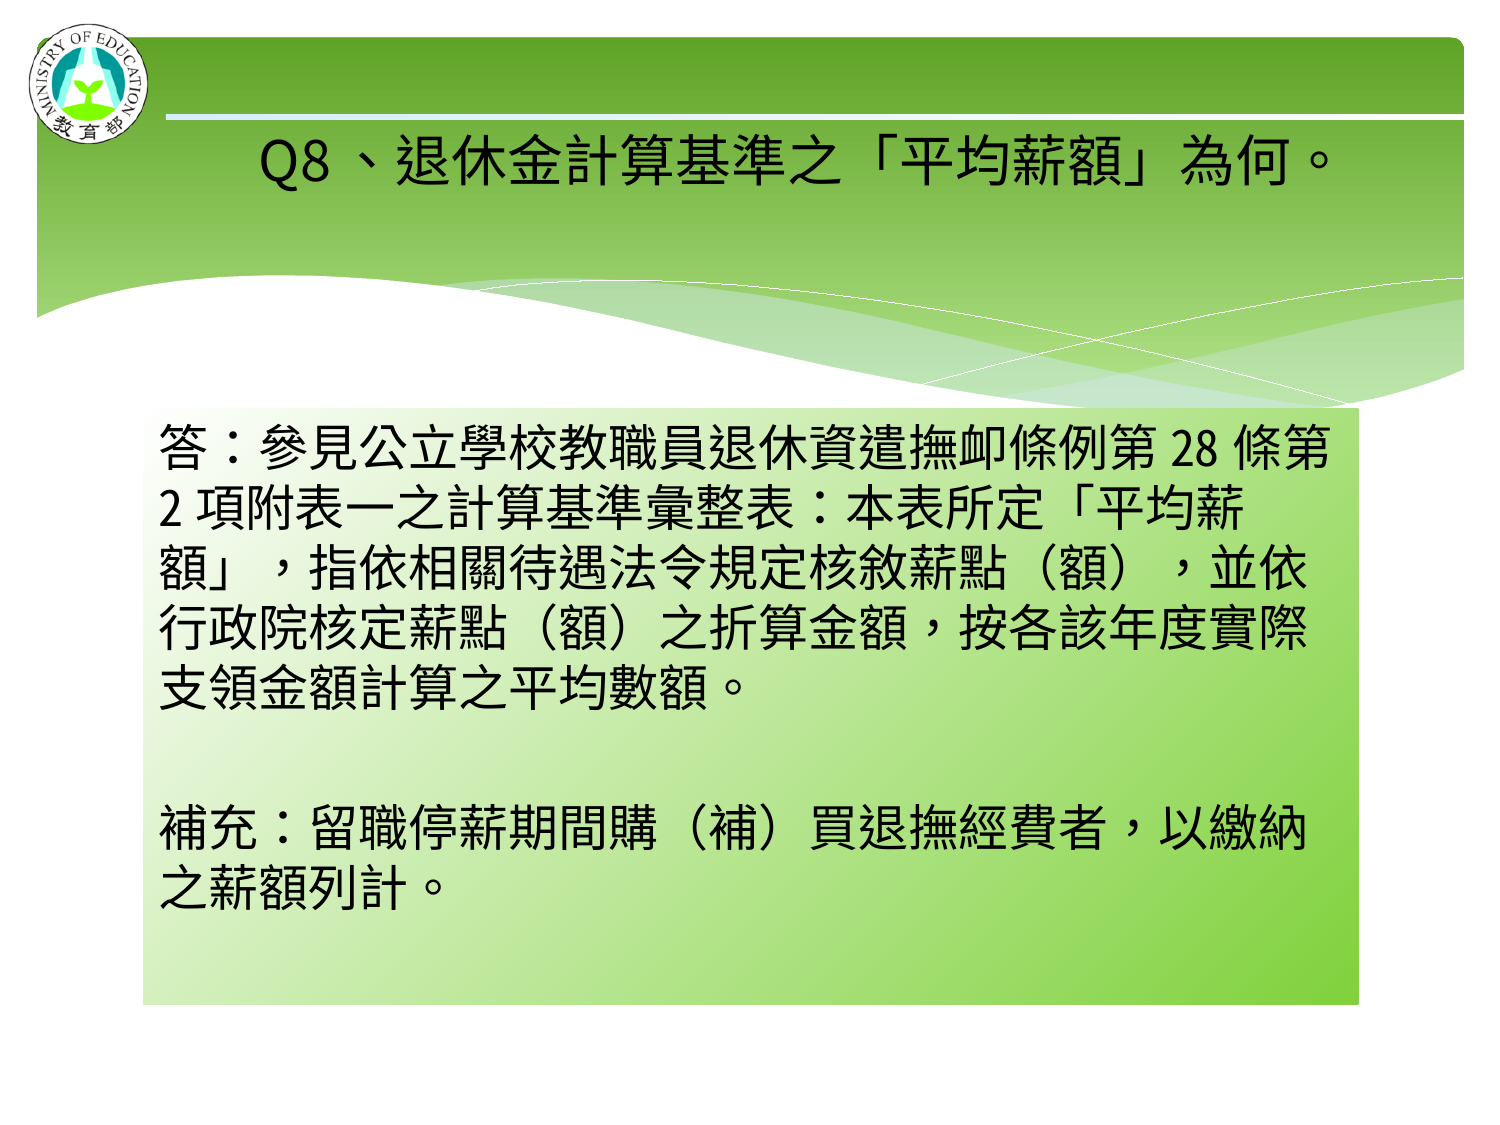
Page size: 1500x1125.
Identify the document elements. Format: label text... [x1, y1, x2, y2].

title Q8、退休金計算基準之「平均薪額」為何。 [218, 90, 1388, 296]
picture [27, 22, 149, 145]
list 答：參見公立學校教職員退休資遣撫卹條例第28條第2項附表一之計算基準彙整表：本表所定「平均薪額」，指依相關待遇法令規定核敘薪點（額），並依行政院核定薪點（額）之折算金額，按各該年度實際支領金額計算之平均數額。 補充：留職停薪期間購（補）買退撫經費者，以繳納之薪額列計。 [143, 408, 1359, 1005]
